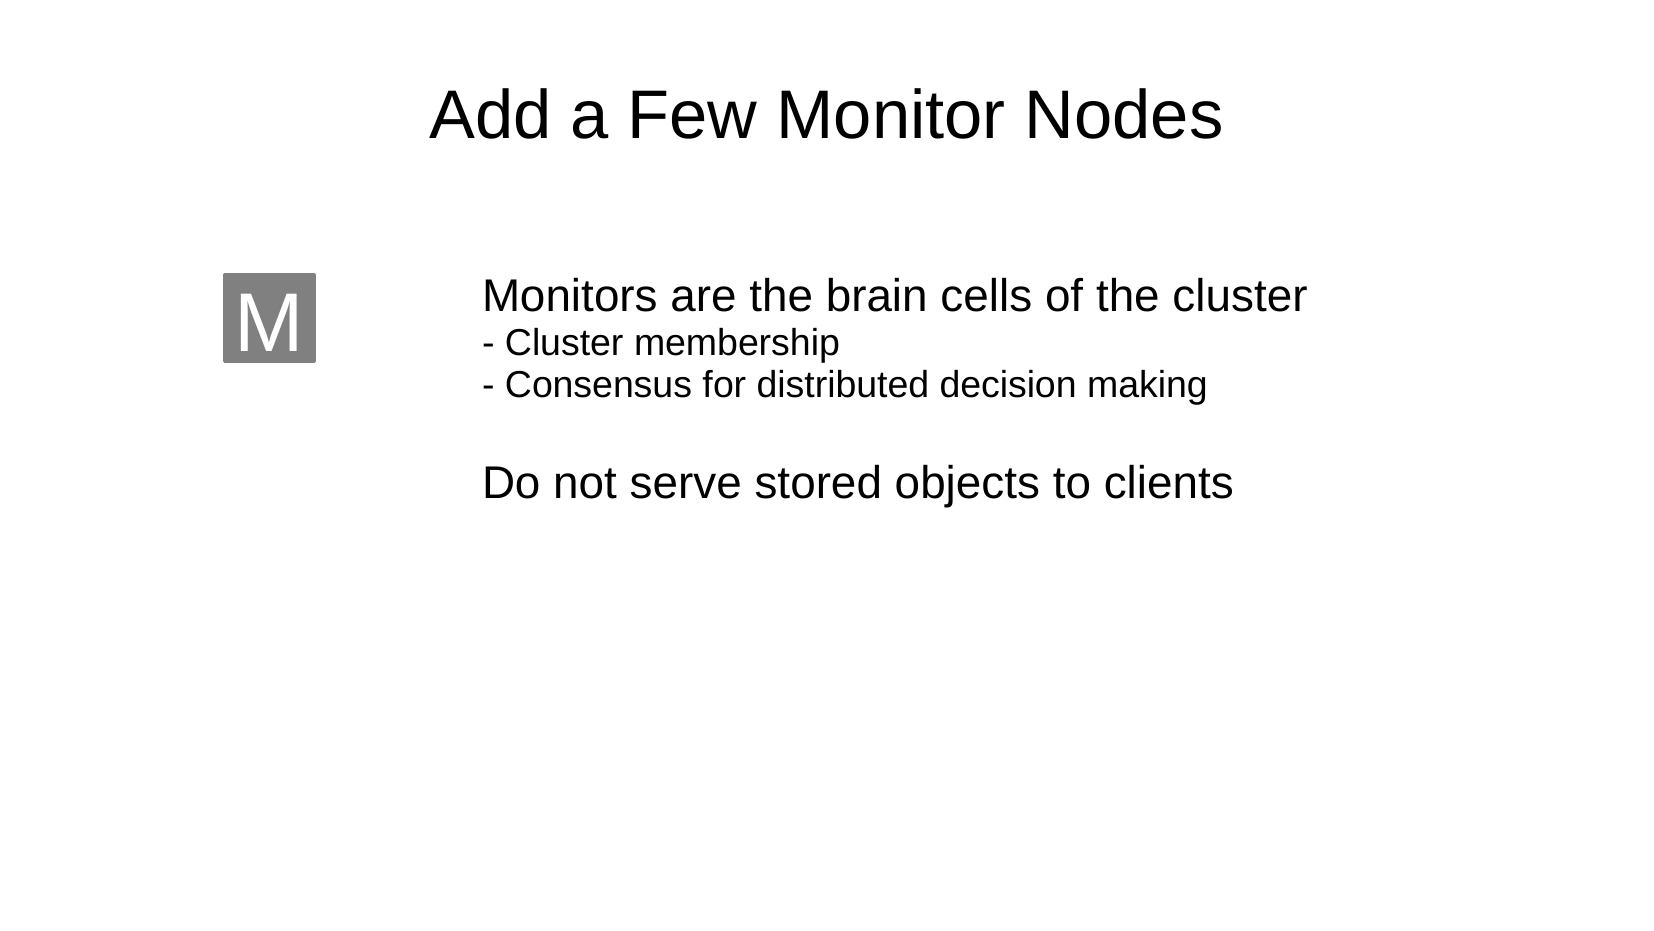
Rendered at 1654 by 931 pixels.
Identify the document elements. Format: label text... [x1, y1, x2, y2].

text_box Monitors are the brain cells of the cluster - Cluster membership - Consensus for distributed decision making Do not serve stored objects to clients [467, 262, 1432, 653]
text_box M [224, 274, 315, 362]
title Add a Few Monitor Nodes [82, 37, 1571, 193]
